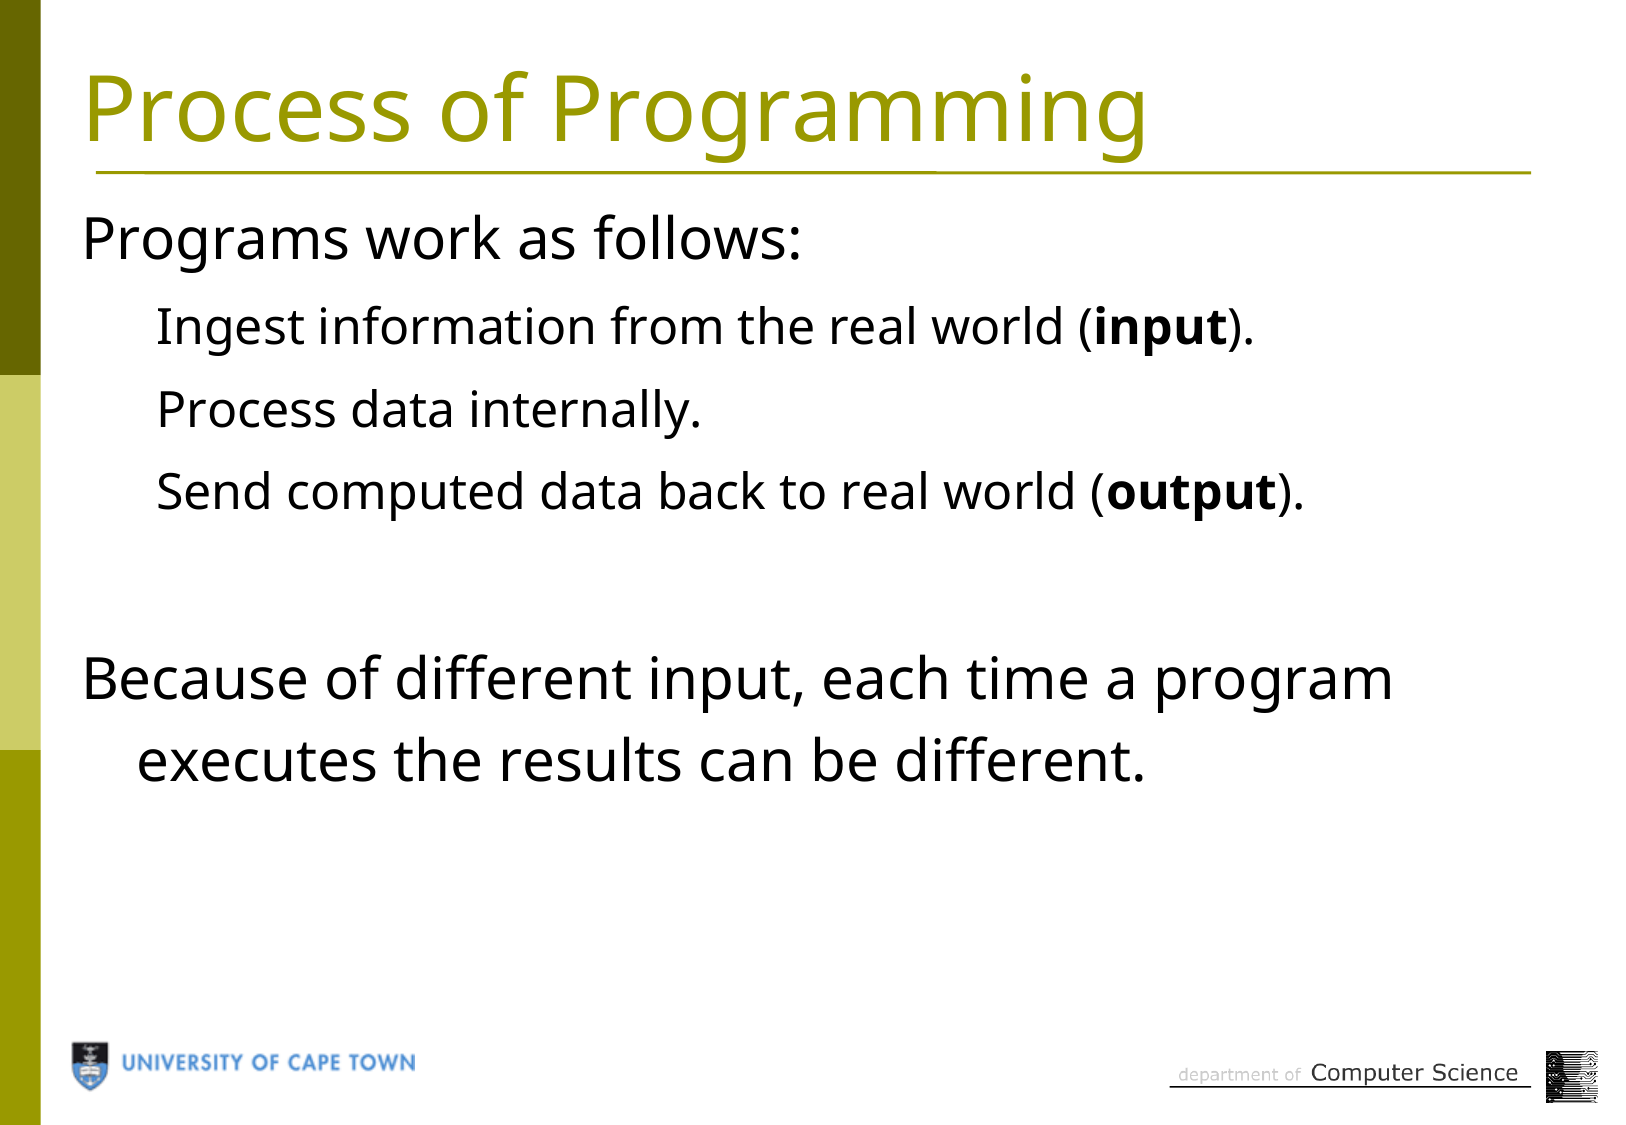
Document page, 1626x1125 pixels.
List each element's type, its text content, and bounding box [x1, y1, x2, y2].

picture [61, 1024, 415, 1103]
picture [1169, 1043, 1532, 1091]
title Process of Programming [81, 52, 1544, 165]
picture [1546, 1051, 1598, 1103]
list Programs work as follows: Ingest information from the real world (input). Process data internally. Send computed data back to real world (output). Because of different input, each time a program executes the results can be different. [81, 196, 1544, 991]
